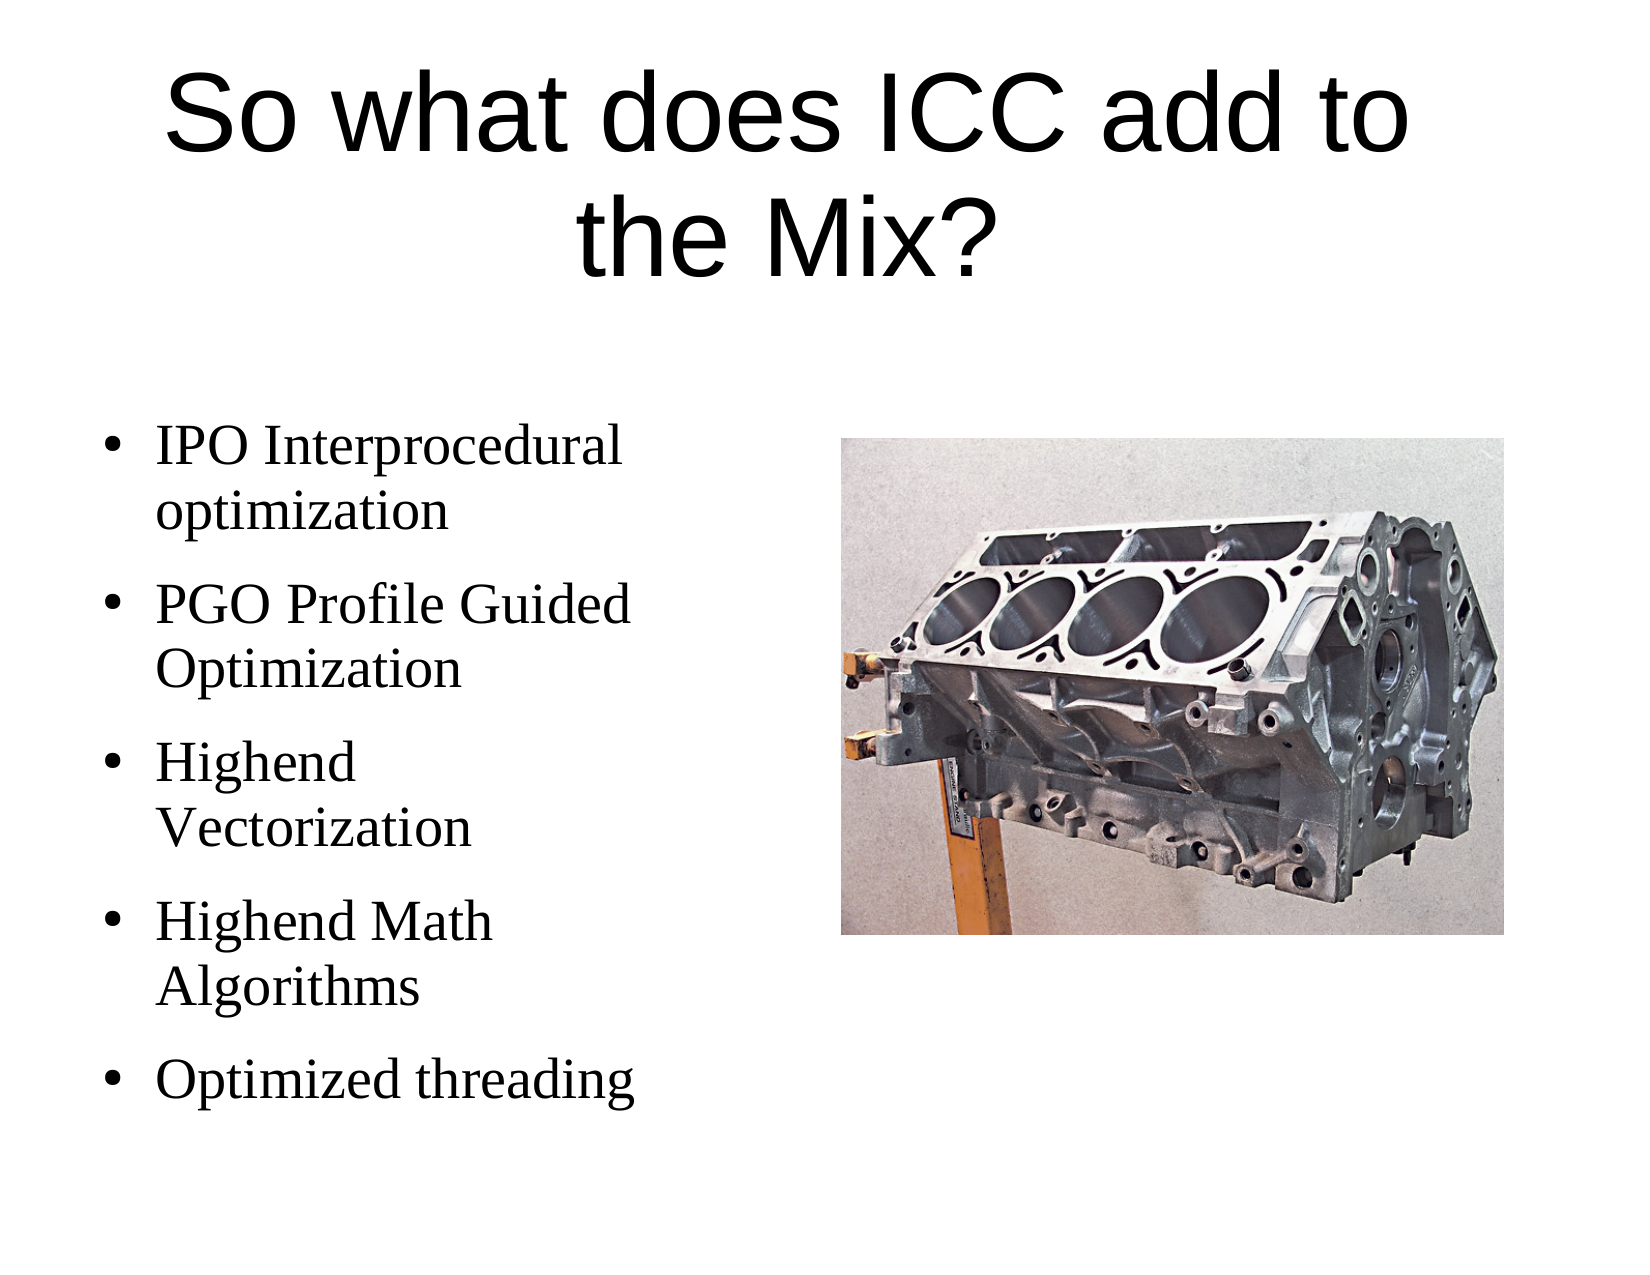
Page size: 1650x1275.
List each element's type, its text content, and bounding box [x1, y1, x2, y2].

list IPO Interprocedural optimization PGO Profile Guided Optimization Highend Vectorization Highend Math Algorithms Optimized threading [13, 412, 676, 1275]
title So what does ICC add to the Mix? [75, 35, 1501, 315]
picture [841, 438, 1504, 935]
